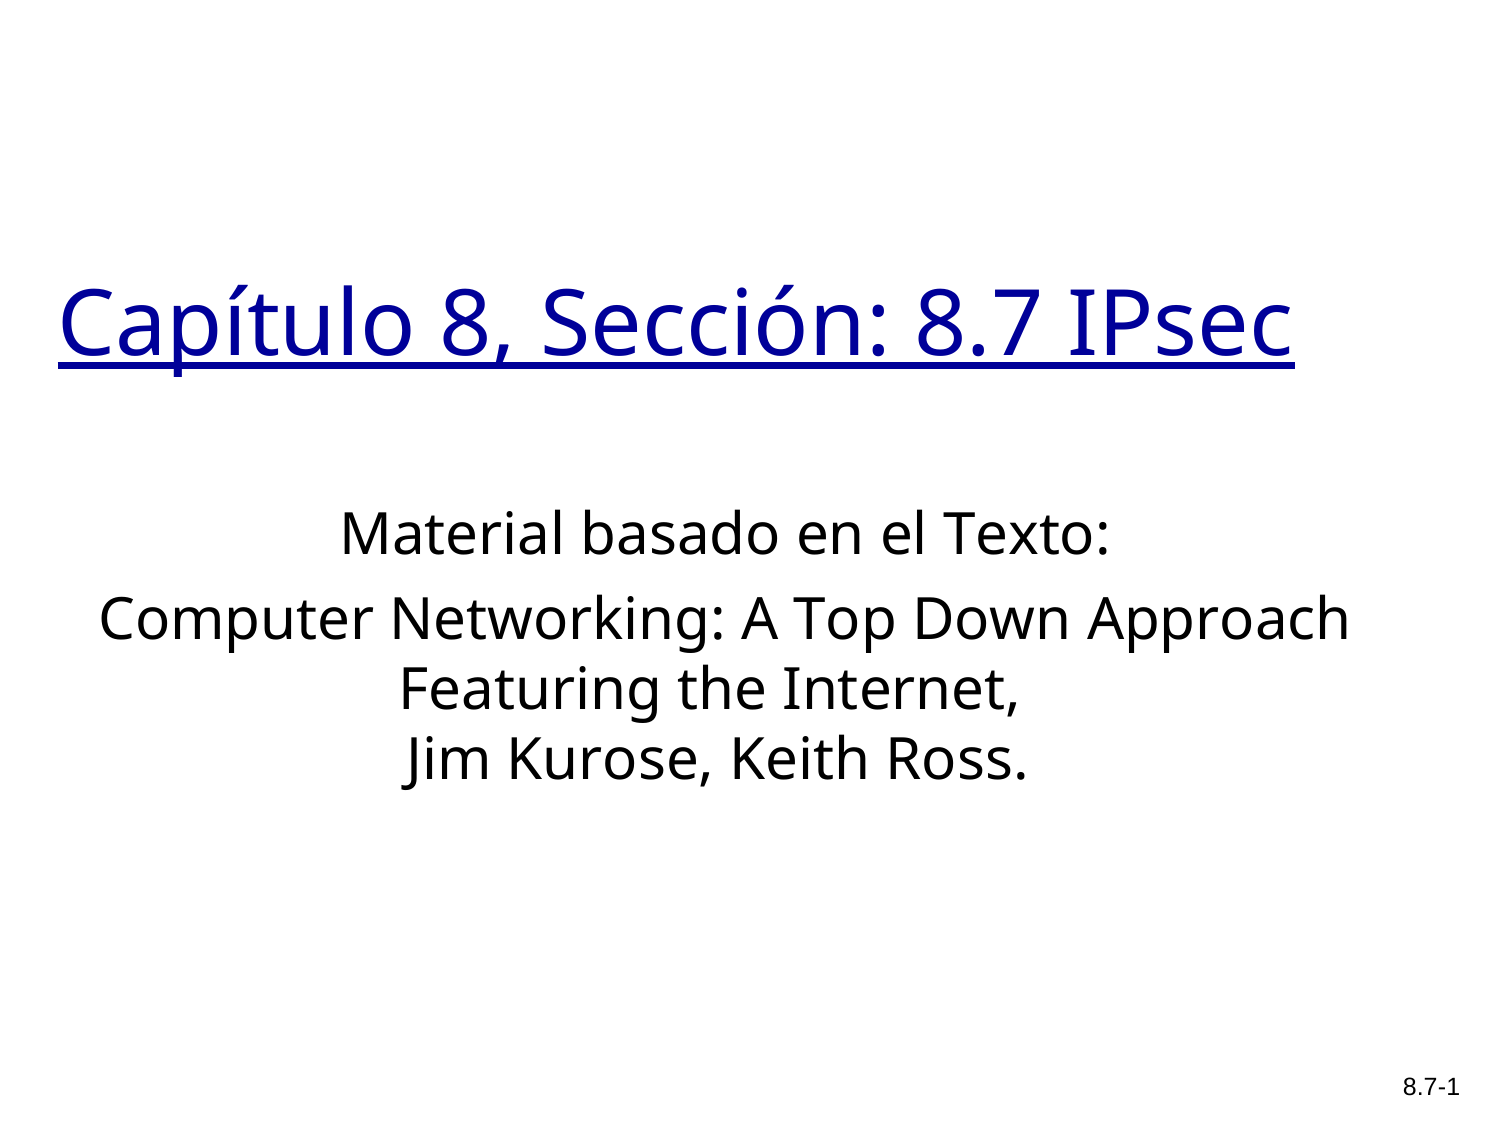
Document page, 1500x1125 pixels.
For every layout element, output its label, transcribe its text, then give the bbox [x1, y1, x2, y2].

subtitle Material basado en el Texto: Computer Networking: A Top Down Approach Featuring the Internet, Jim Kurose, Keith Ross. [87, 496, 1363, 791]
title Capítulo 8, Sección: 8.7 IPsec [42, 224, 1447, 413]
